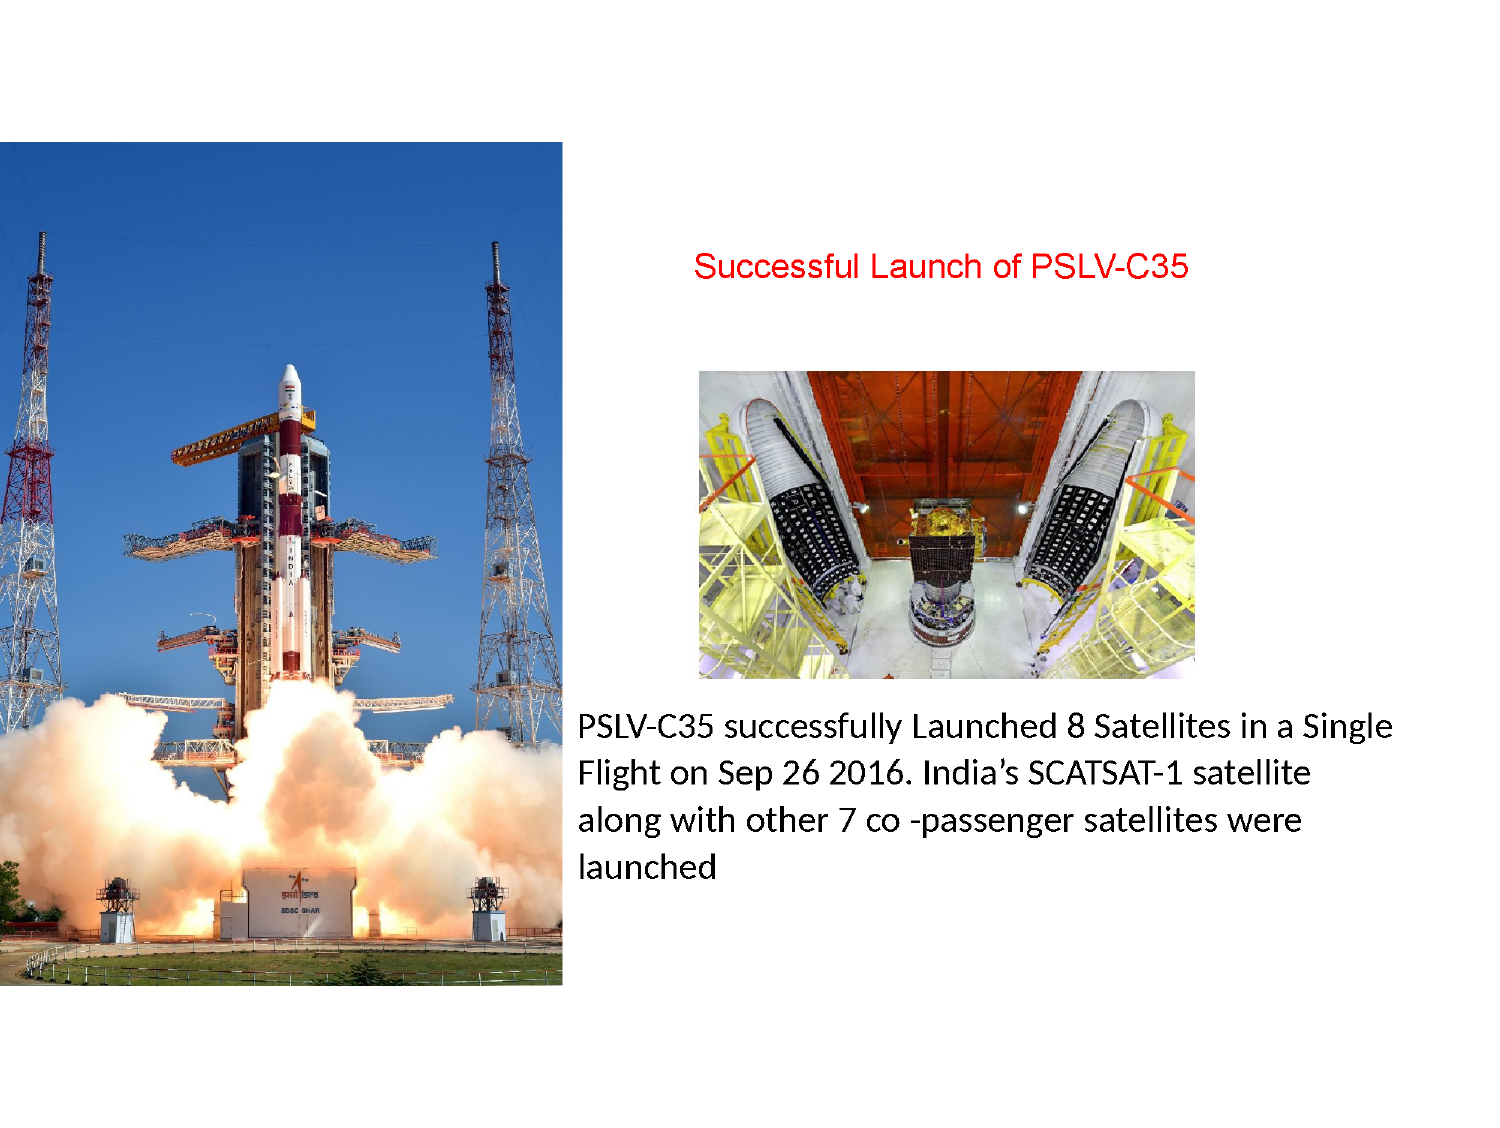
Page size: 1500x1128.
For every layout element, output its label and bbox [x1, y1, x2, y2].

picture [0, 142, 1500, 986]
